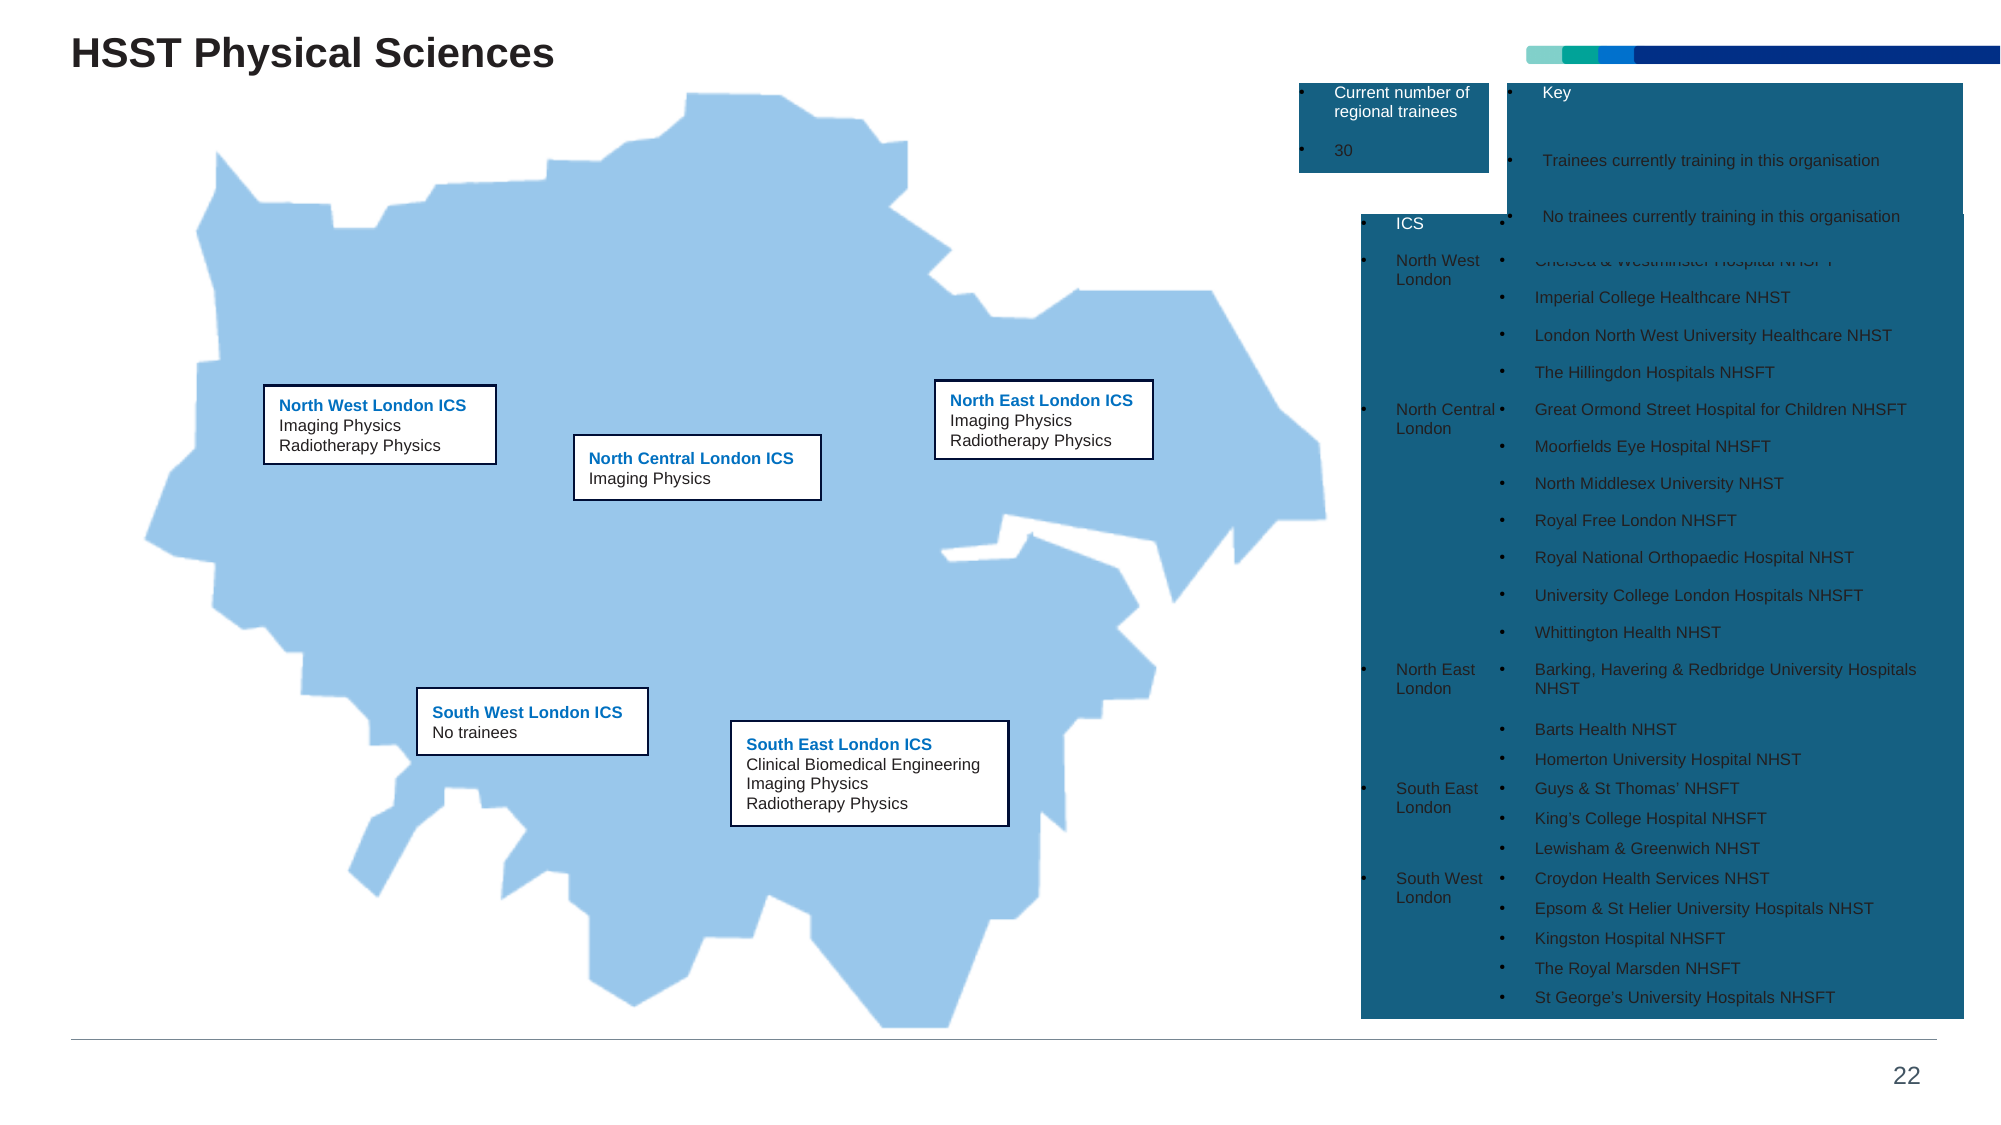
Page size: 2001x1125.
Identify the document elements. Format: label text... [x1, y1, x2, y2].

table_cell The Royal Marsden NHSFT [1499, 959, 1964, 989]
text_box North West London ICS Imaging Physics Radiotherapy Physics [264, 386, 496, 464]
text_box South East London ICS Clinical Biomedical Engineering Imaging Physics Radiotherapy Physics [731, 721, 1008, 826]
table_cell Chelsea & Westminster Hospital NHSFT [1499, 252, 1964, 289]
table_header Organisation [1499, 214, 1507, 252]
table_header ICS [1361, 214, 1499, 252]
table_cell No trainees currently training in this organisation [1507, 207, 1905, 262]
table_cell North West London [1361, 252, 1499, 400]
table_cell St George’s University Hospitals NHSFT [1499, 989, 1964, 1019]
title HSST Physical Sciences [70, 32, 1513, 79]
table_cell Lewisham & Greenwich NHST [1499, 839, 1964, 869]
table_cell Kingston Hospital NHSFT [1499, 929, 1964, 959]
table_cell London North West University Healthcare NHST [1499, 326, 1964, 363]
table_cell Royal National Orthopaedic Hospital NHST [1499, 549, 1964, 586]
table_cell North Middlesex University NHST [1499, 474, 1964, 512]
table_cell Croydon Health Services NHST [1499, 869, 1964, 899]
text_box North Central London ICS Imaging Physics [574, 435, 821, 500]
table_cell Barking, Havering & Redbridge University Hospitals NHST [1499, 660, 1964, 720]
table_cell Great Ormond Street Hospital for Children NHSFT [1499, 400, 1964, 437]
table_cell Trainees currently training in this organisation [1507, 152, 1905, 207]
table_cell Epsom & St Helier University Hospitals NHST [1499, 899, 1964, 929]
table_cell Homerton University Hospital NHST [1499, 750, 1964, 780]
table_cell [1905, 152, 1963, 207]
table_cell Barts Health NHST [1499, 720, 1964, 750]
table_cell South West London [1361, 869, 1499, 1019]
text_box South West London ICS No trainees [417, 688, 648, 755]
table_cell North East London [1361, 660, 1499, 780]
table_cell Imperial College Healthcare NHST [1499, 289, 1964, 326]
table_cell North Central London [1361, 400, 1499, 660]
table_cell Moorfields Eye Hospital NHSFT [1499, 437, 1964, 474]
table_header Key [1507, 83, 1905, 152]
table_cell The Hillingdon Hospitals NHSFT [1499, 363, 1964, 400]
text_box North East London ICS Imaging Physics Radiotherapy Physics [935, 380, 1153, 459]
table_cell Royal Free London NHSFT [1499, 512, 1964, 549]
table_cell [1905, 207, 1963, 262]
table_cell Guys & St Thomas’ NHSFT [1499, 780, 1964, 810]
table_header [1905, 83, 1963, 152]
table_cell University College London Hospitals NHSFT [1499, 586, 1964, 623]
table_cell 30 [1299, 141, 1489, 173]
table_header Current number of regional trainees [1299, 83, 1489, 141]
table_cell Whittington Health NHST [1499, 623, 1964, 660]
table_cell South East London [1361, 780, 1499, 869]
table_cell King’s College Hospital NHSFT [1499, 810, 1964, 839]
picture [127, 79, 1336, 1046]
